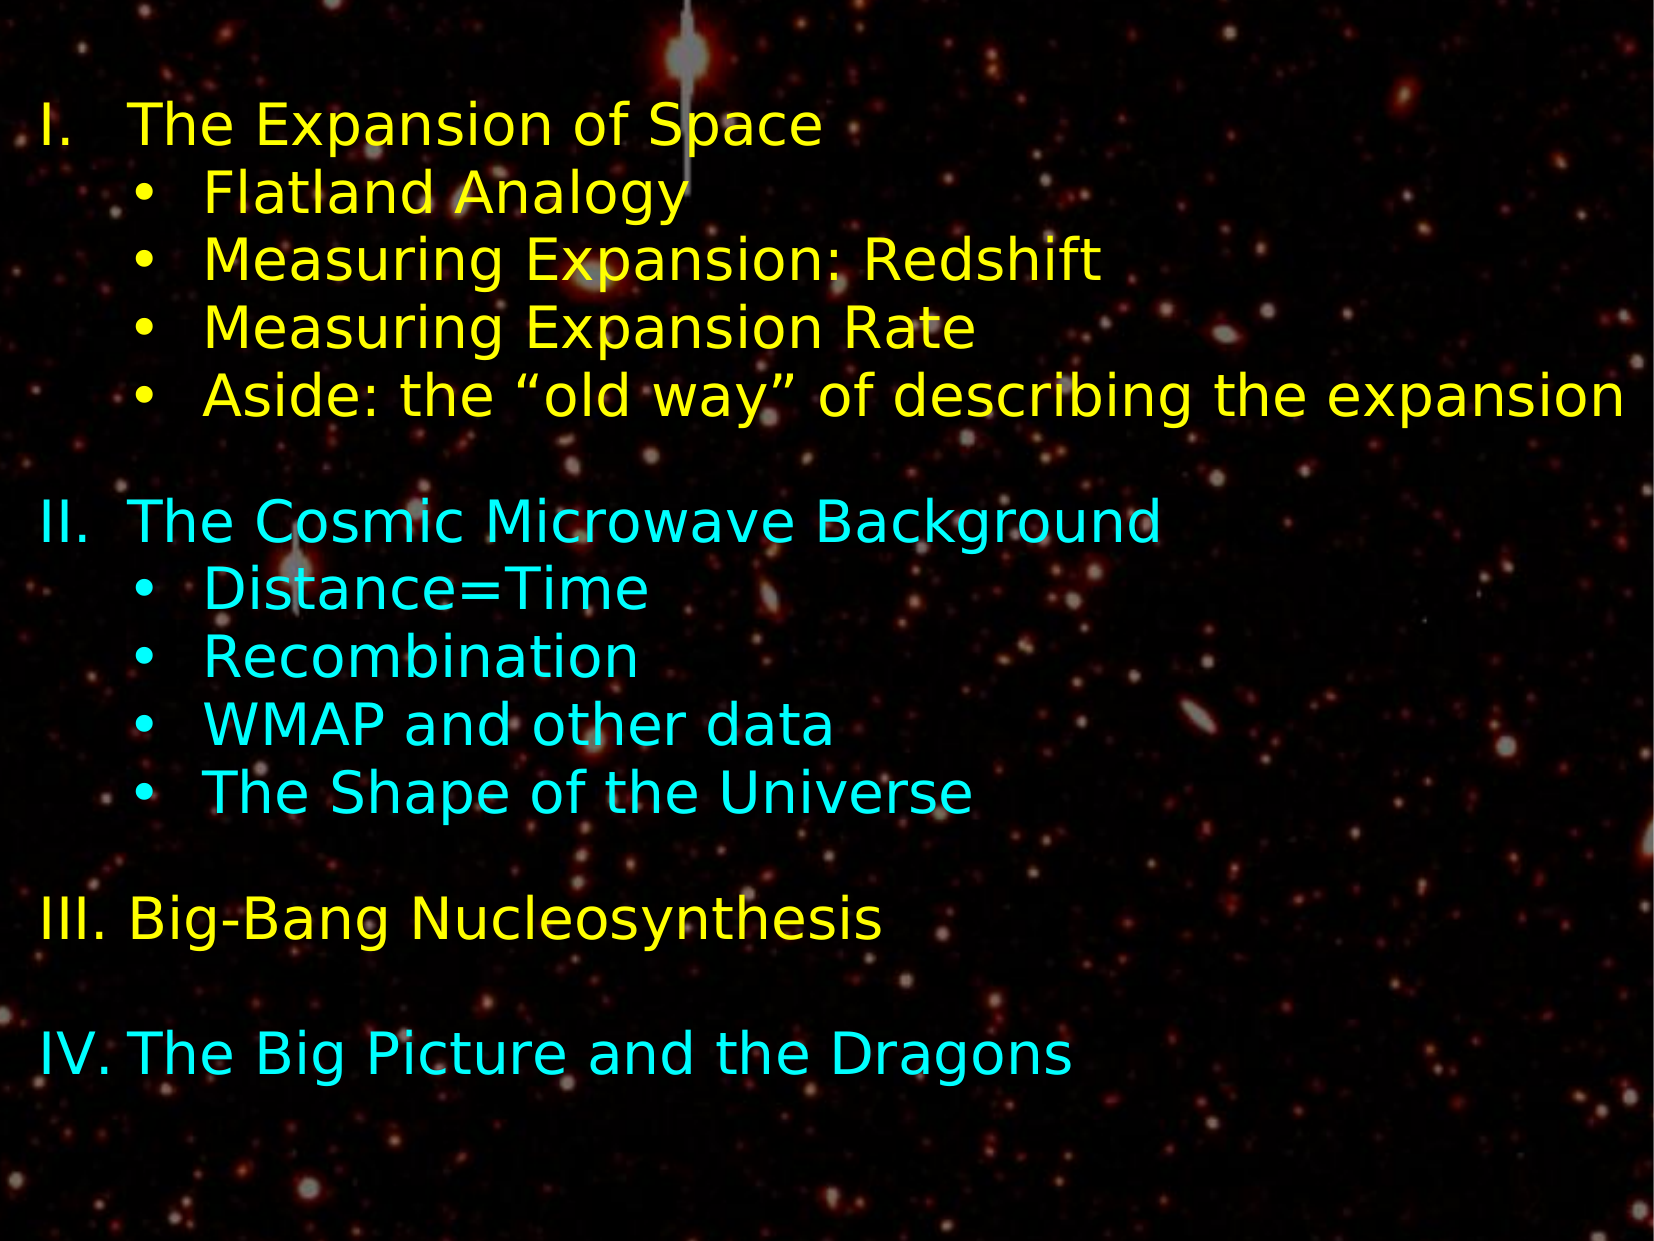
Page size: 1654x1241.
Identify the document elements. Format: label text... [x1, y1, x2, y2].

picture [0, 0, 1654, 1241]
text_box I. The Expansion of Space • Flatland Analogy • Measuring Expansion: Redshift • Measuring Expansion Rate • Aside: the “old way” of describing the expansion II. The Cosmic Microwave Background • Distance=Time • Recombination • WMAP and other data • The Shape of the Universe III. Big-Bang Nucleosynthesis IV. The Big Picture and the Dragons [37, 91, 1654, 1163]
